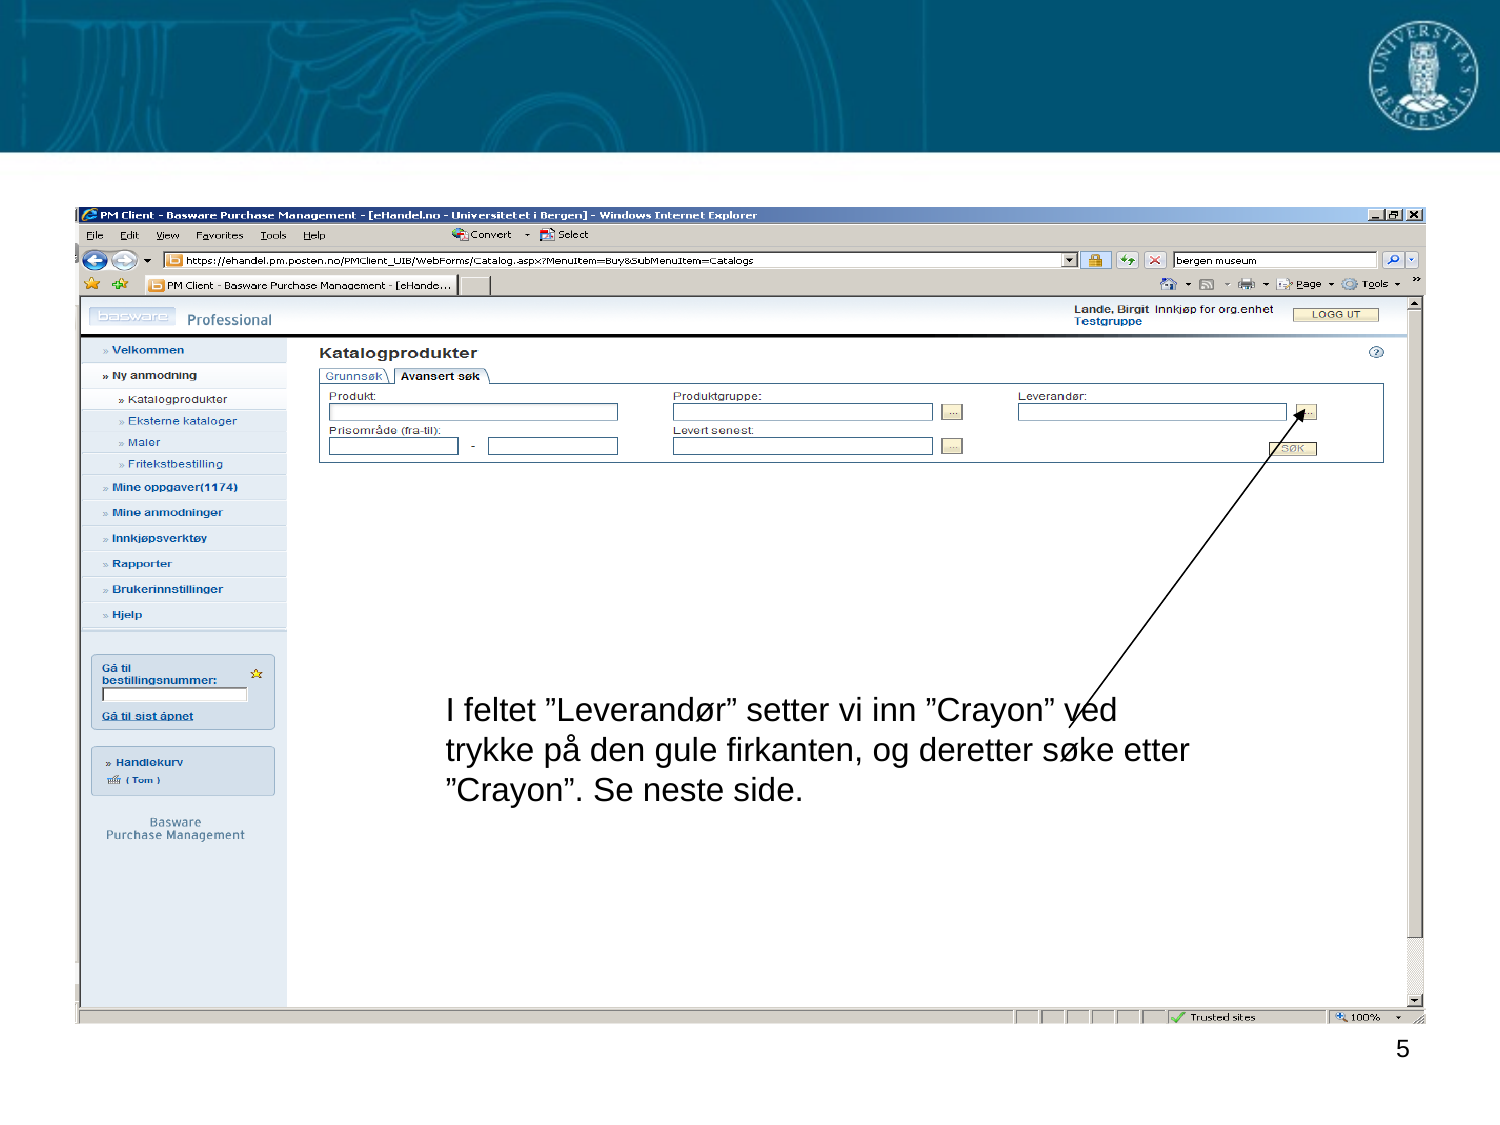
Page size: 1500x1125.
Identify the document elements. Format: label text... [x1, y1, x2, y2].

text_box I feltet ”Leverandør” setter vi inn ”Crayon” ved trykke på den gule firkanten, og deretter søke etter ”Crayon”. Se neste side. [430, 680, 1211, 816]
picture [0, 151, 1500, 1125]
text_box <number> [1074, 1024, 1426, 1103]
picture [1368, 21, 1478, 131]
text_box [75, 208, 1426, 1024]
